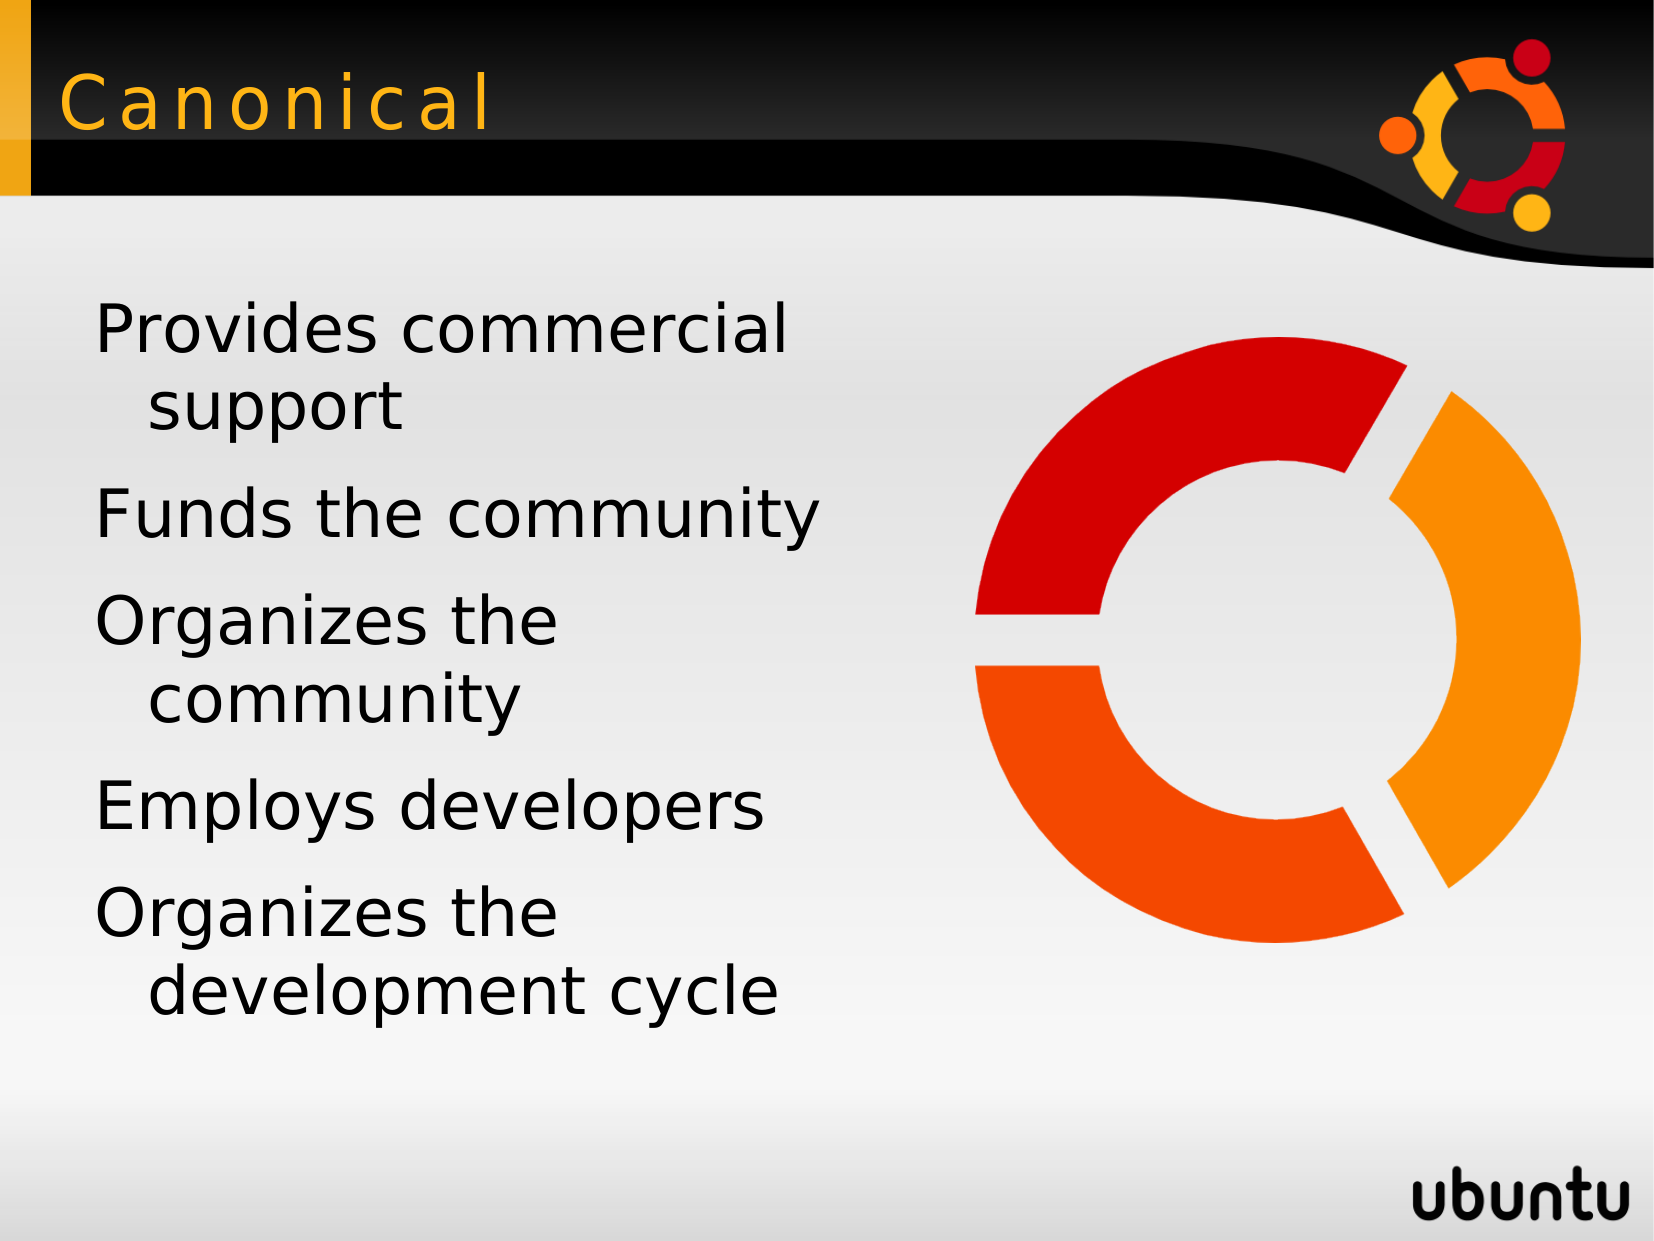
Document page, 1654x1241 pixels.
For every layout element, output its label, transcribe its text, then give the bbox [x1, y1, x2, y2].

picture [0, 0, 1654, 1241]
title Canonical [59, 36, 1270, 171]
list Provides commercial support Funds the community Organizes the community Employs developers Organizes the development cycle [76, 290, 863, 1109]
